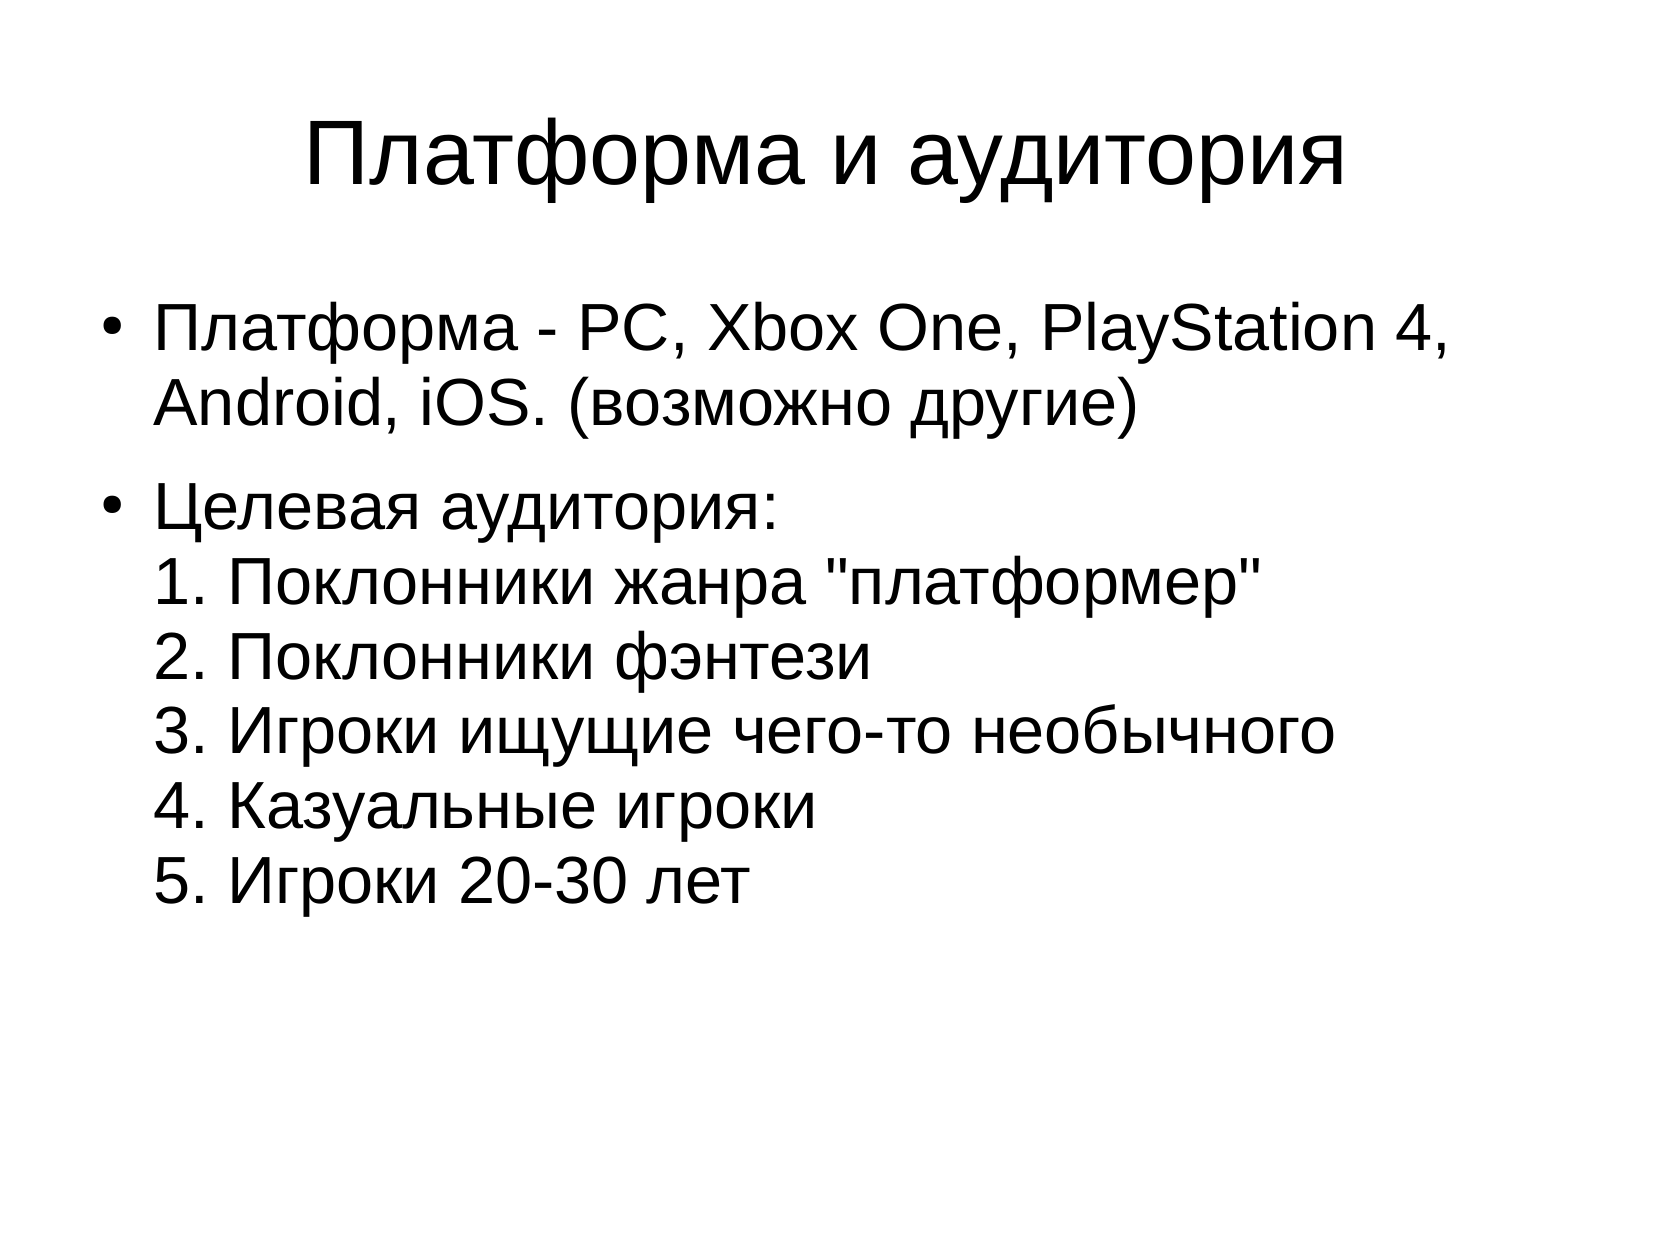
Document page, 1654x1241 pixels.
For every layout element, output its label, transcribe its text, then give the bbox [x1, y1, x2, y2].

list Платформа - PC, Xbox One, PlayStation 4, Android, iOS. (возможно другие) Целевая аудитория: 1. Поклонники жанра "платформер" 2. Поклонники фэнтези 3. Игроки ищущие чего-то необычного 4. Казуальные игроки 5. Игроки 20-30 лет [82, 290, 1571, 1109]
title Платформа и аудитория [82, 49, 1571, 257]
